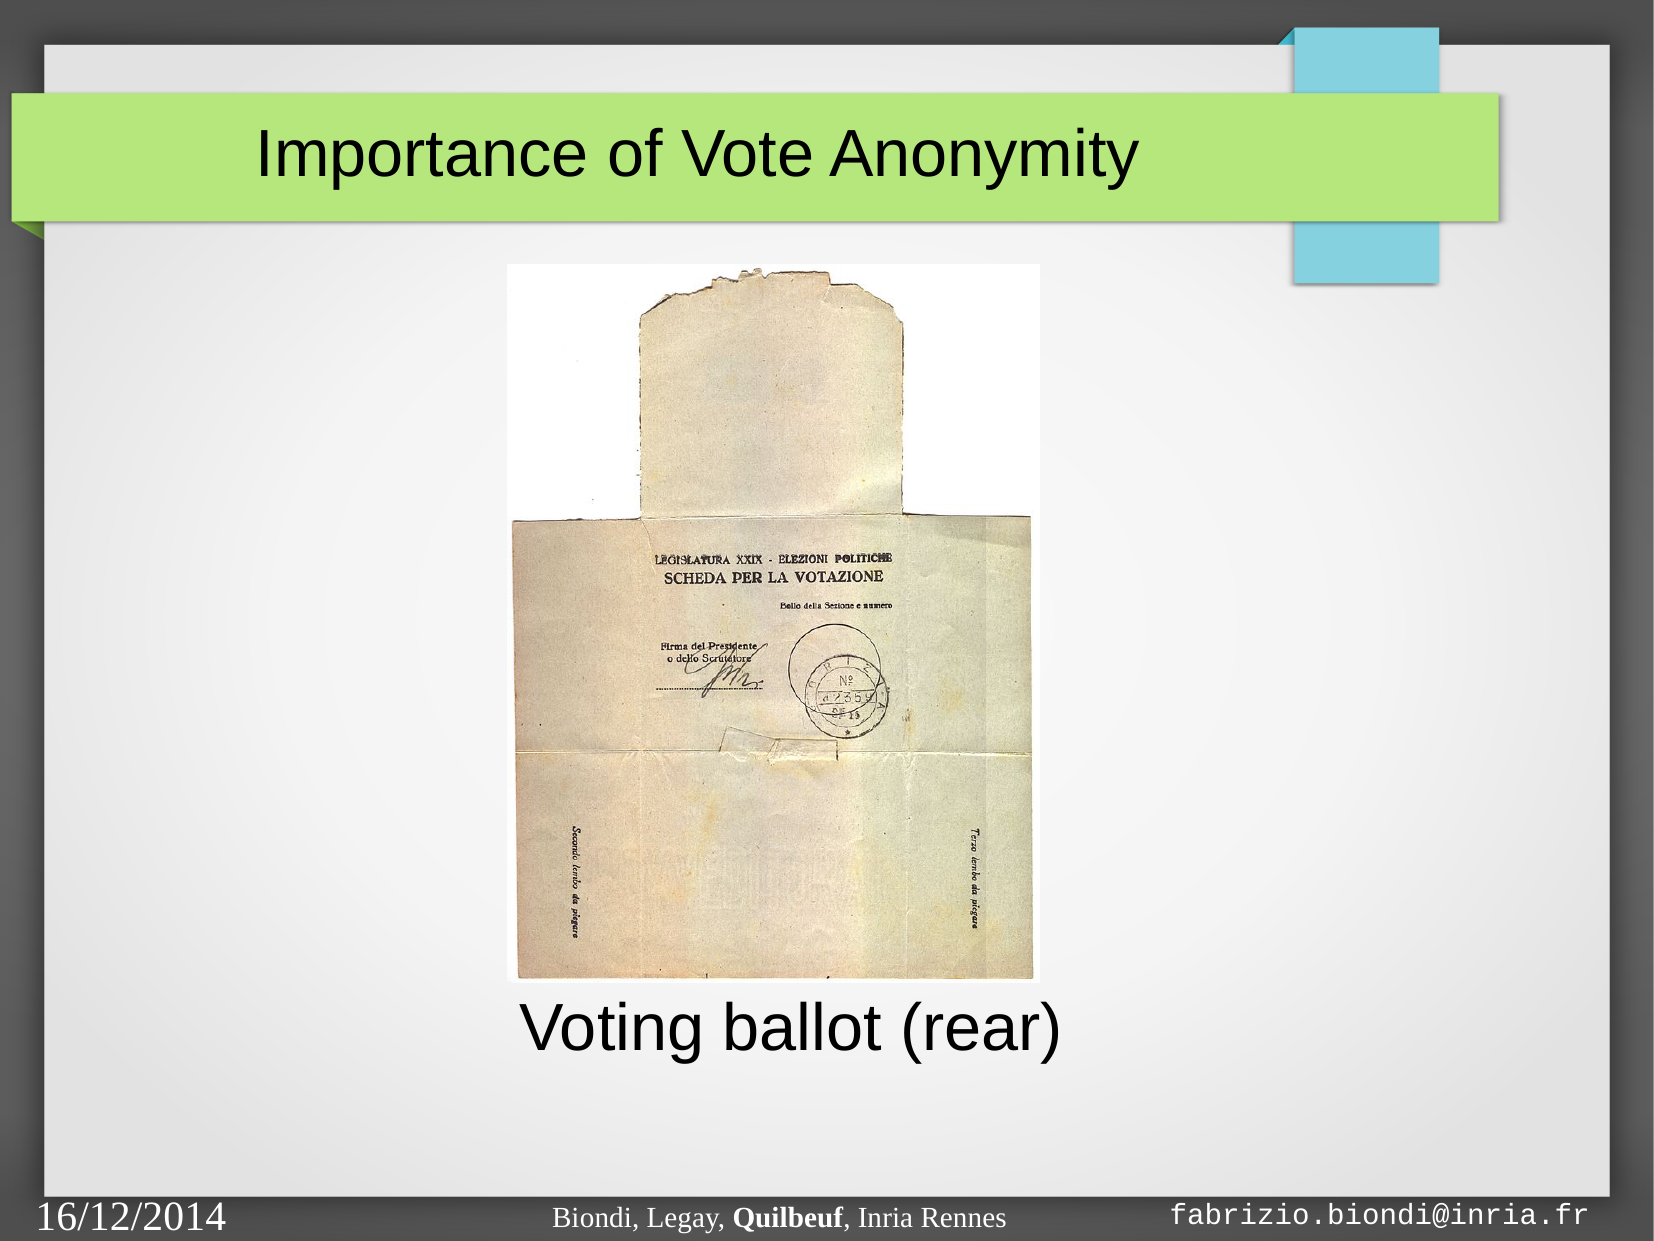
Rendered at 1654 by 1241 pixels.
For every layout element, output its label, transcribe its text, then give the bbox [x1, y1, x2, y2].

text_box Voting ballot (rear) [259, 921, 1323, 1134]
picture [0, 0, 1654, 1241]
title Importance of Vote Anonymity [70, 94, 1583, 213]
